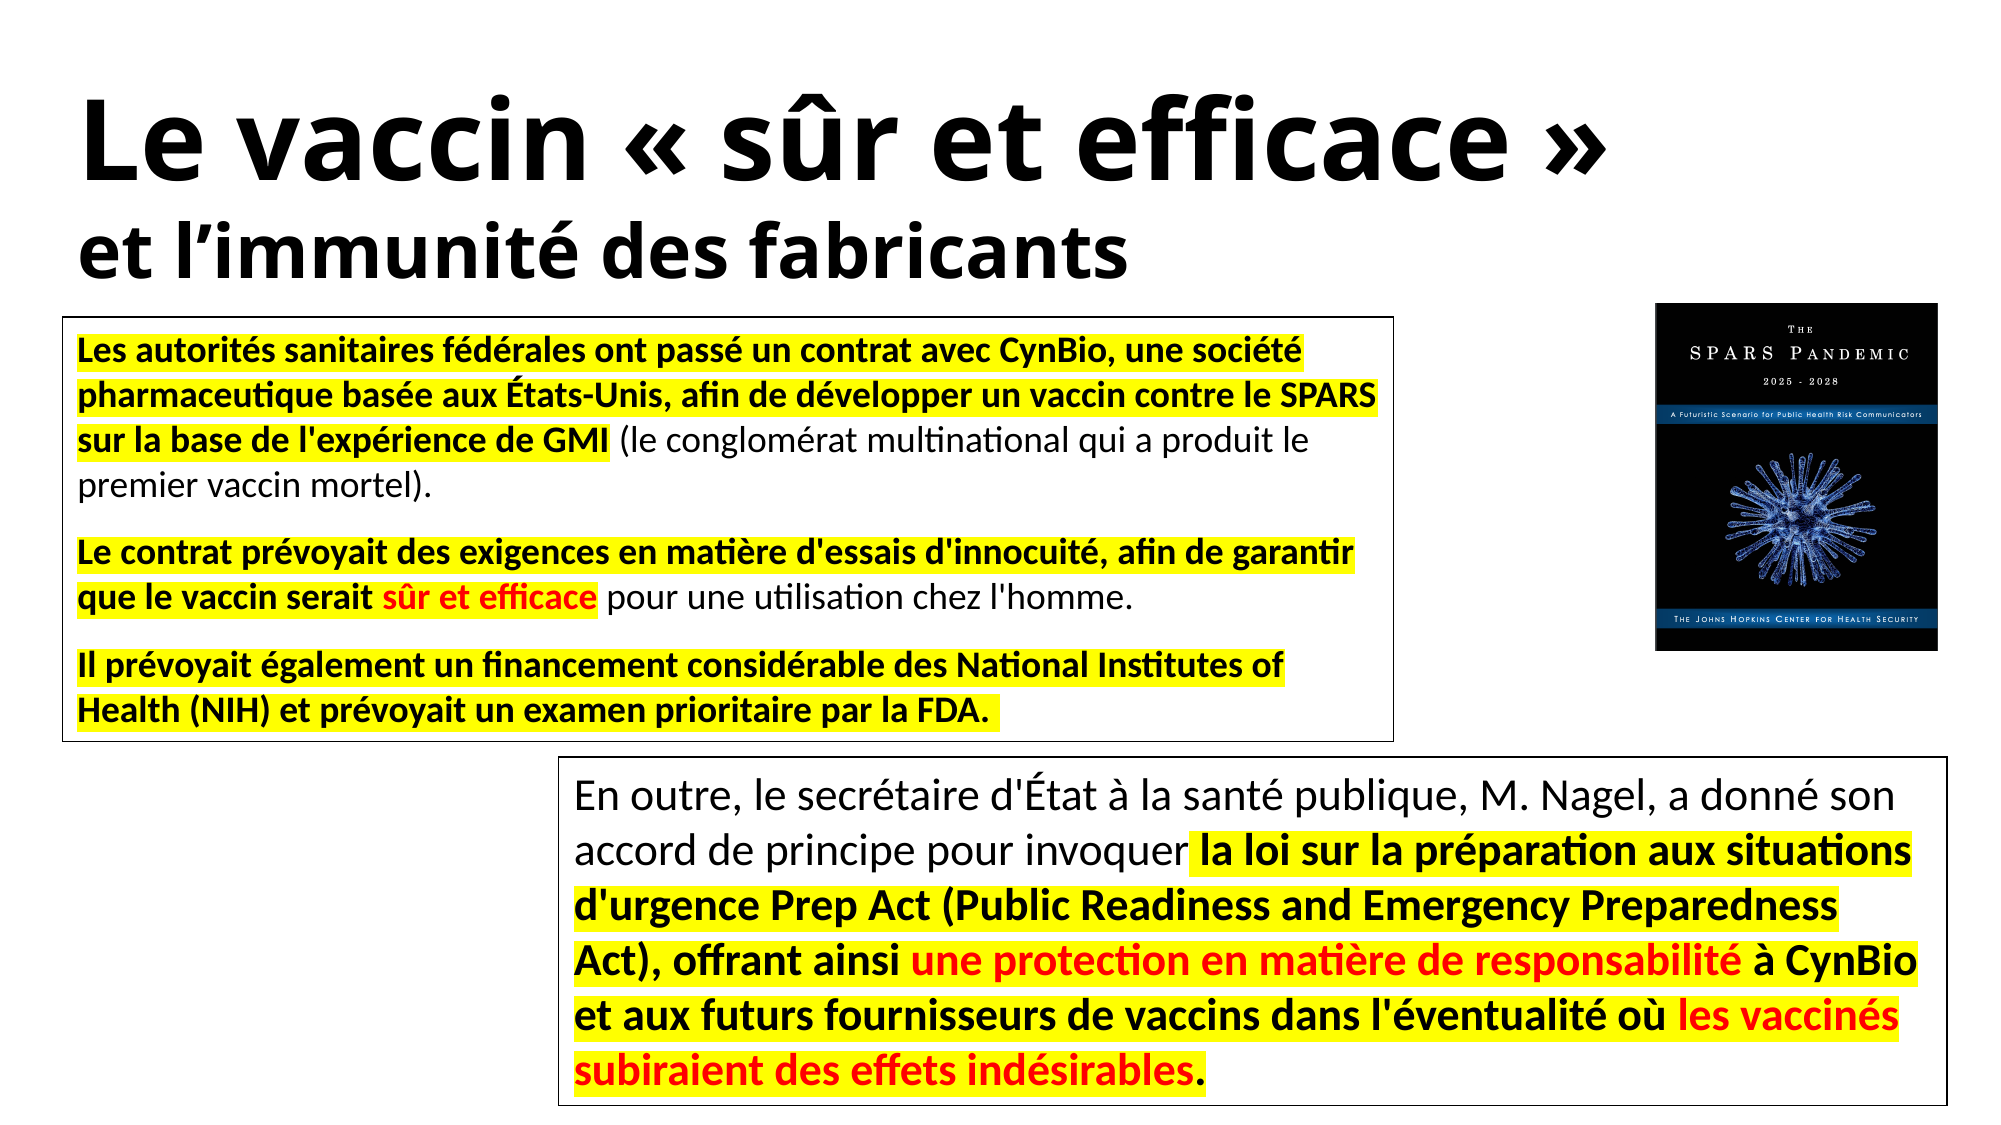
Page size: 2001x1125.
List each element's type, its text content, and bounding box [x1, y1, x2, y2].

text_box Le vaccin « sûr et efficace » et l’immunité des fabricants [62, 60, 1904, 304]
picture [1655, 303, 1938, 651]
text_box Les autorités sanitaires fédérales ont passé un contrat avec CynBio, une société pharmaceutique basée aux États-Unis, afin de développer un vaccin contre le SPARS sur la base de l'expérience de GMI (le conglomérat multinational qui a produit le premier vaccin mortel). Le contrat prévoyait des exigences en matière d'essais d'innocuité, afin de garantir que le vaccin serait sûr et efficace pour une utilisation chez l'homme. Il prévoyait également un financement considérable des National Institutes of Health (NIH) et prévoyait un examen prioritaire par la FDA. [62, 317, 1394, 742]
text_box En outre, le secrétaire d'État à la santé publique, M. Nagel, a donné son accord de principe pour invoquer la loi sur la préparation aux situations d'urgence Prep Act (Public Readiness and Emergency Preparedness Act), offrant ainsi une protection en matière de responsabilité à CynBio et aux futurs fournisseurs de vaccins dans l'éventualité où les vaccinés subiraient des effets indésirables. [558, 756, 1948, 1106]
